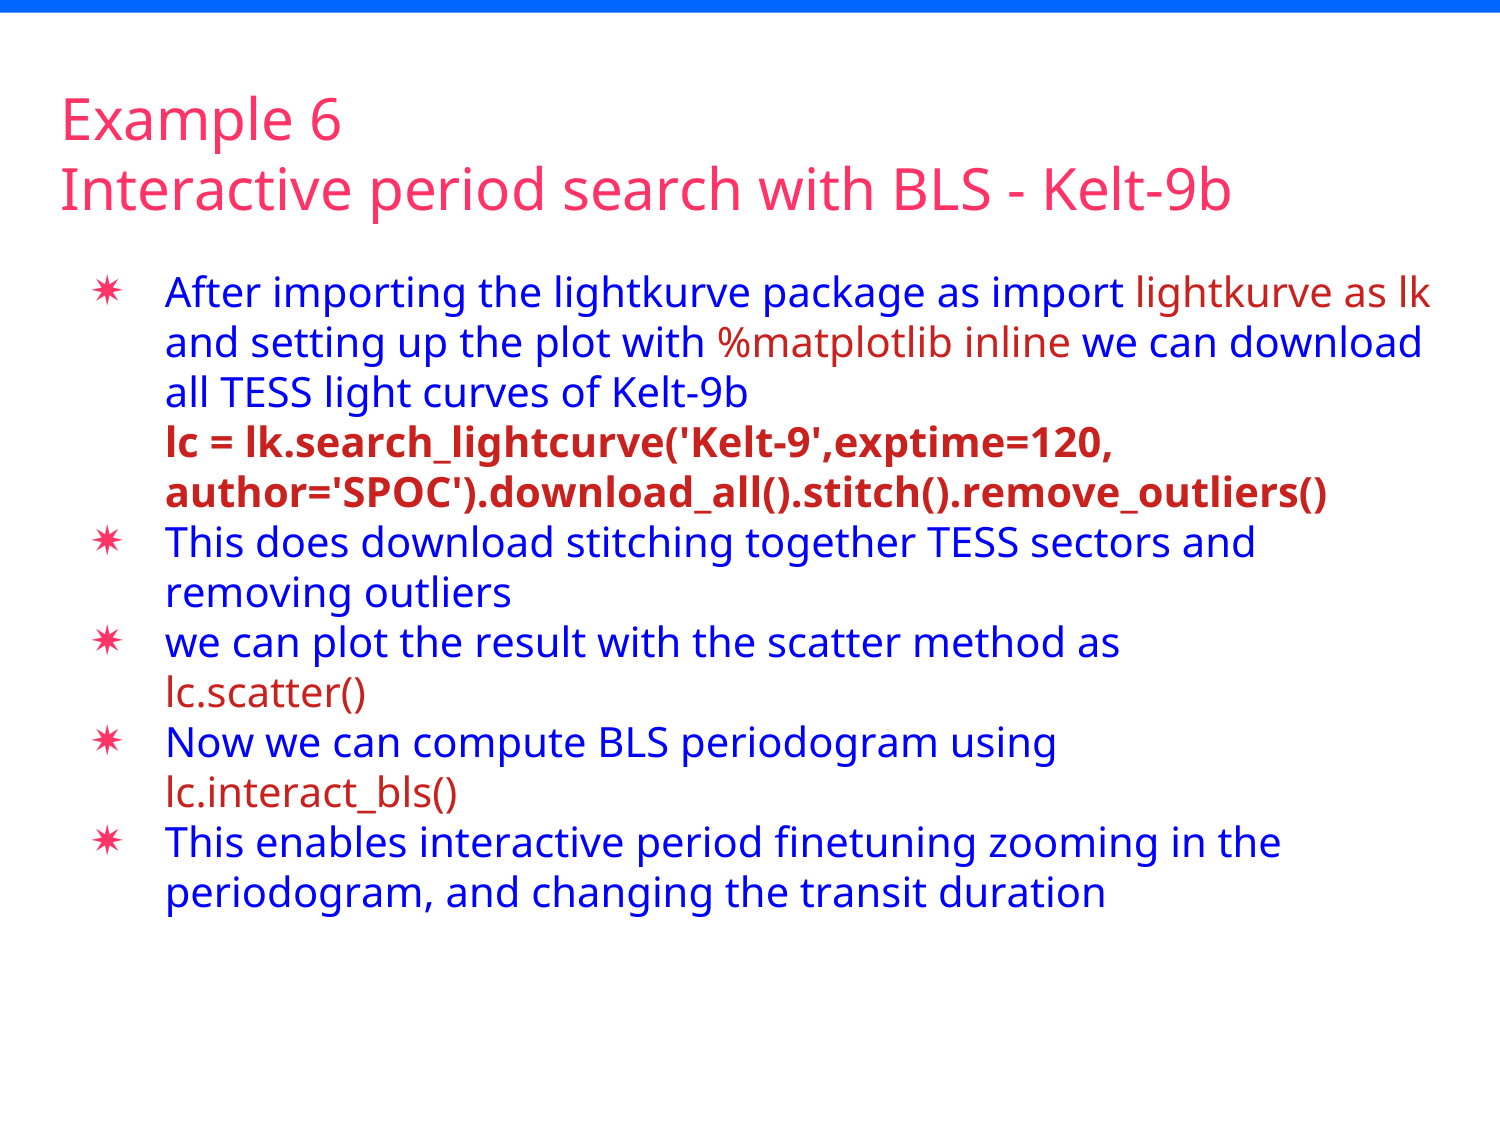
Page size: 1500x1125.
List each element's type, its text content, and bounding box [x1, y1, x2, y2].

text_box Example 6 Interactive period search with BLS - Kelt-9b [45, 75, 1426, 230]
text_box After importing the lightkurve package as import lightkurve as lk and setting up the plot with %matplotlib inline we can download all TESS light curves of Kelt-9b lc = lk.search_lightcurve('Kelt-9',exptime=120, author='SPOC').download_all().stitch().remove_outliers() This does download stitching together TESS sectors and removing outliers we can plot the result with the scatter method as lc.scatter() Now we can compute BLS periodogram using lc.interact_bls() This enables interactive period finetuning zooming in the periodogram, and changing the transit duration [75, 258, 1463, 976]
